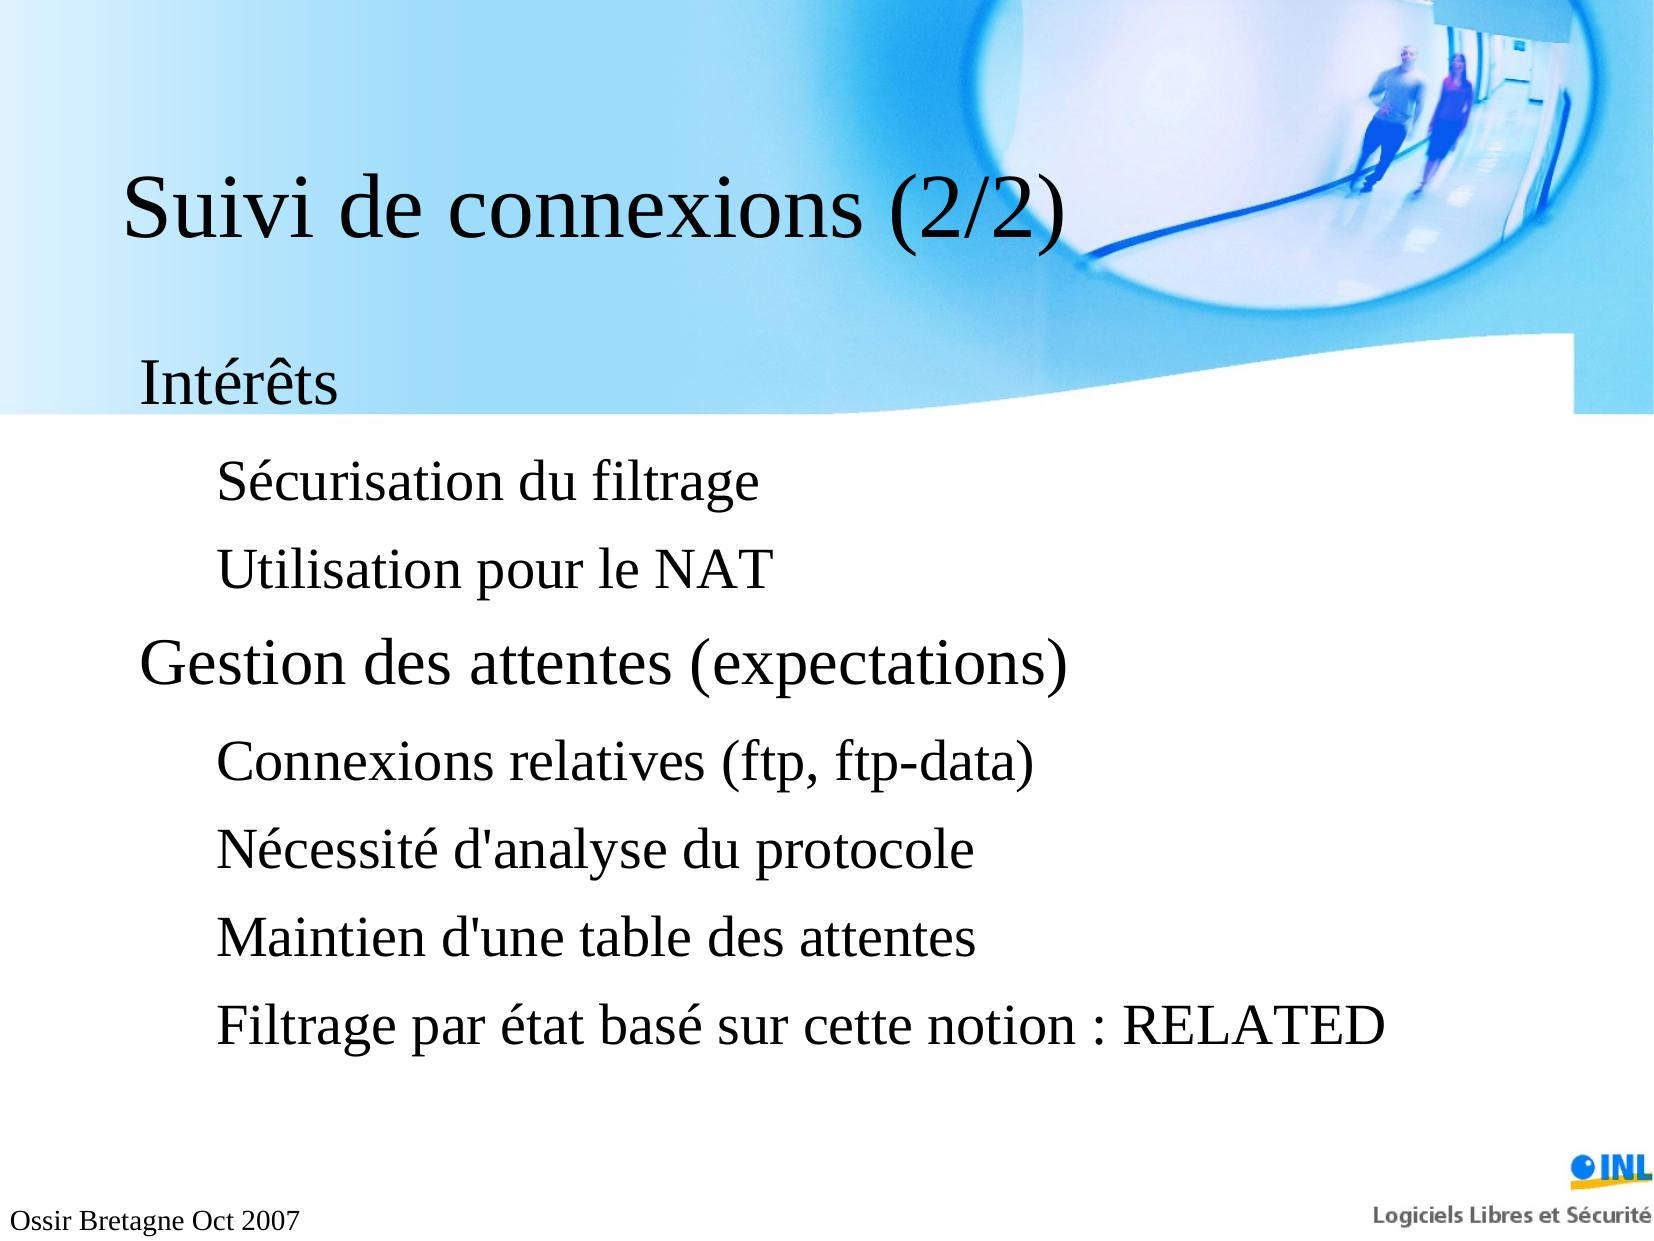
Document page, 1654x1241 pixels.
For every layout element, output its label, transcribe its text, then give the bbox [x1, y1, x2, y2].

list Intérêts Sécurisation du filtrage Utilisation pour le NAT Gestion des attentes (expectations) Connexions relatives (ftp, ftp-data) Nécessité d'analyse du protocole Maintien d'une table des attentes Filtrage par état basé sur cette notion : RELATED [121, 344, 1534, 1152]
title Suivi de connexions (2/2) [121, 102, 1534, 311]
picture [0, 0, 1654, 1241]
